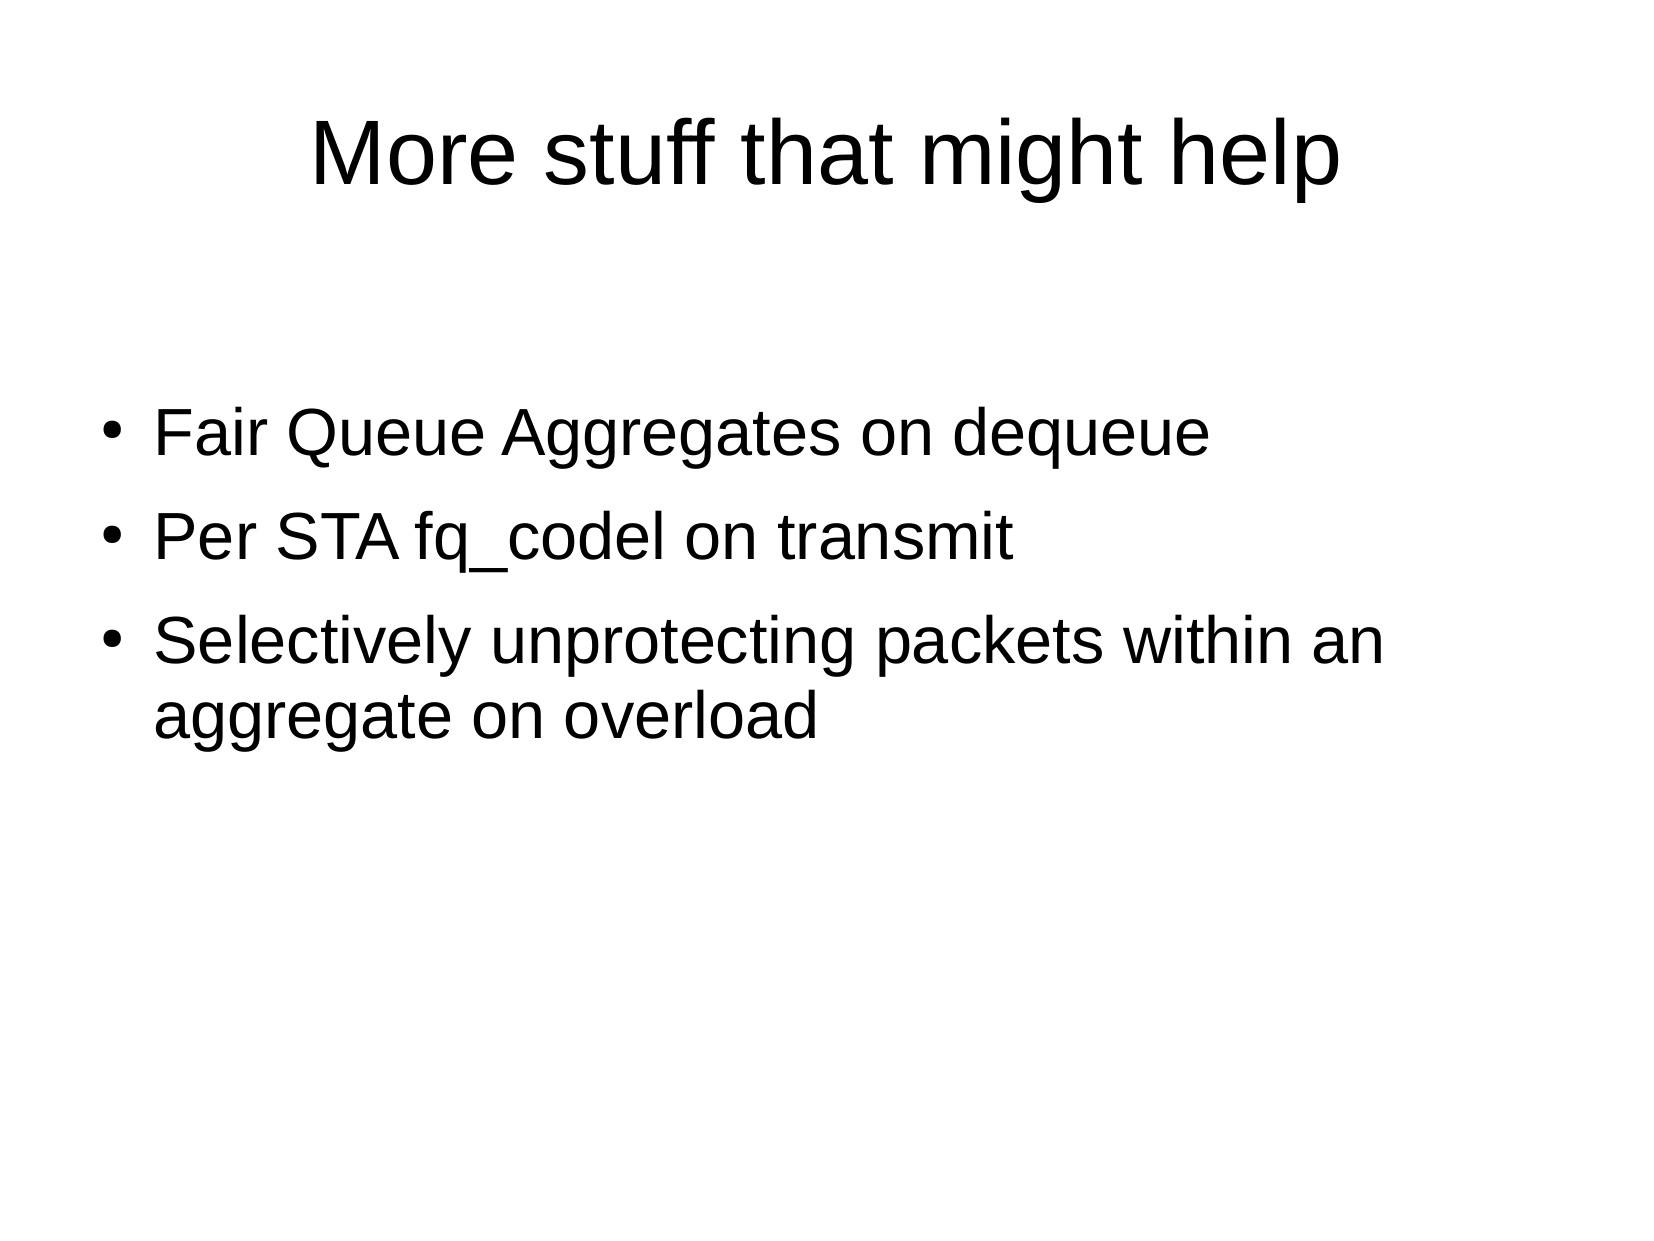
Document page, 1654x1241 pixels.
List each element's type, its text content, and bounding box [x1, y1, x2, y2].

title More stuff that might help [82, 49, 1571, 257]
list Fair Queue Aggregates on dequeue Per STA fq_codel on transmit Selectively unprotecting packets within an aggregate on overload [82, 290, 1538, 1010]
